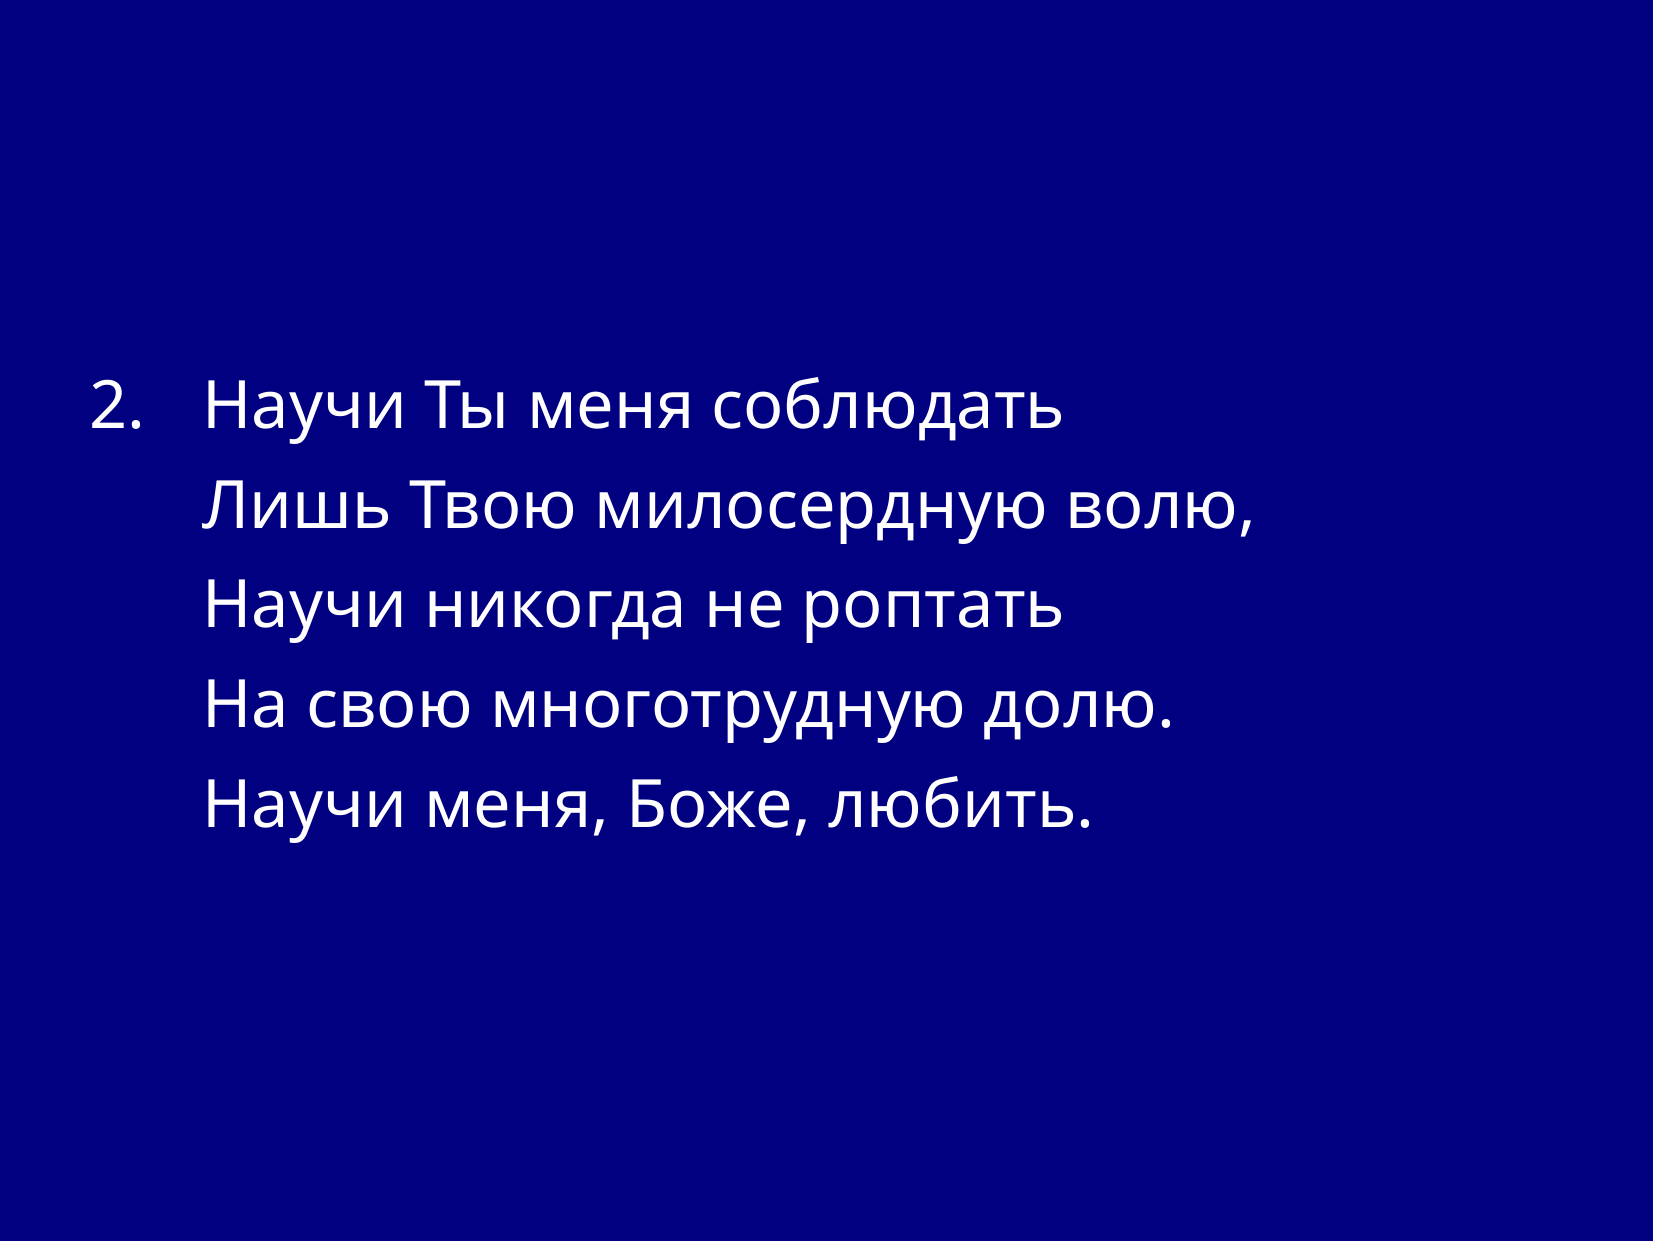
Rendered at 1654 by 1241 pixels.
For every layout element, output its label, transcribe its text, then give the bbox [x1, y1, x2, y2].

text_box 2. Научи Ты меня соблюдать Лишь Твою милосердную волю, Научи никогда не роптать На свою многотрудную долю. Научи меня, Боже, любить. [75, 150, 1653, 1163]
